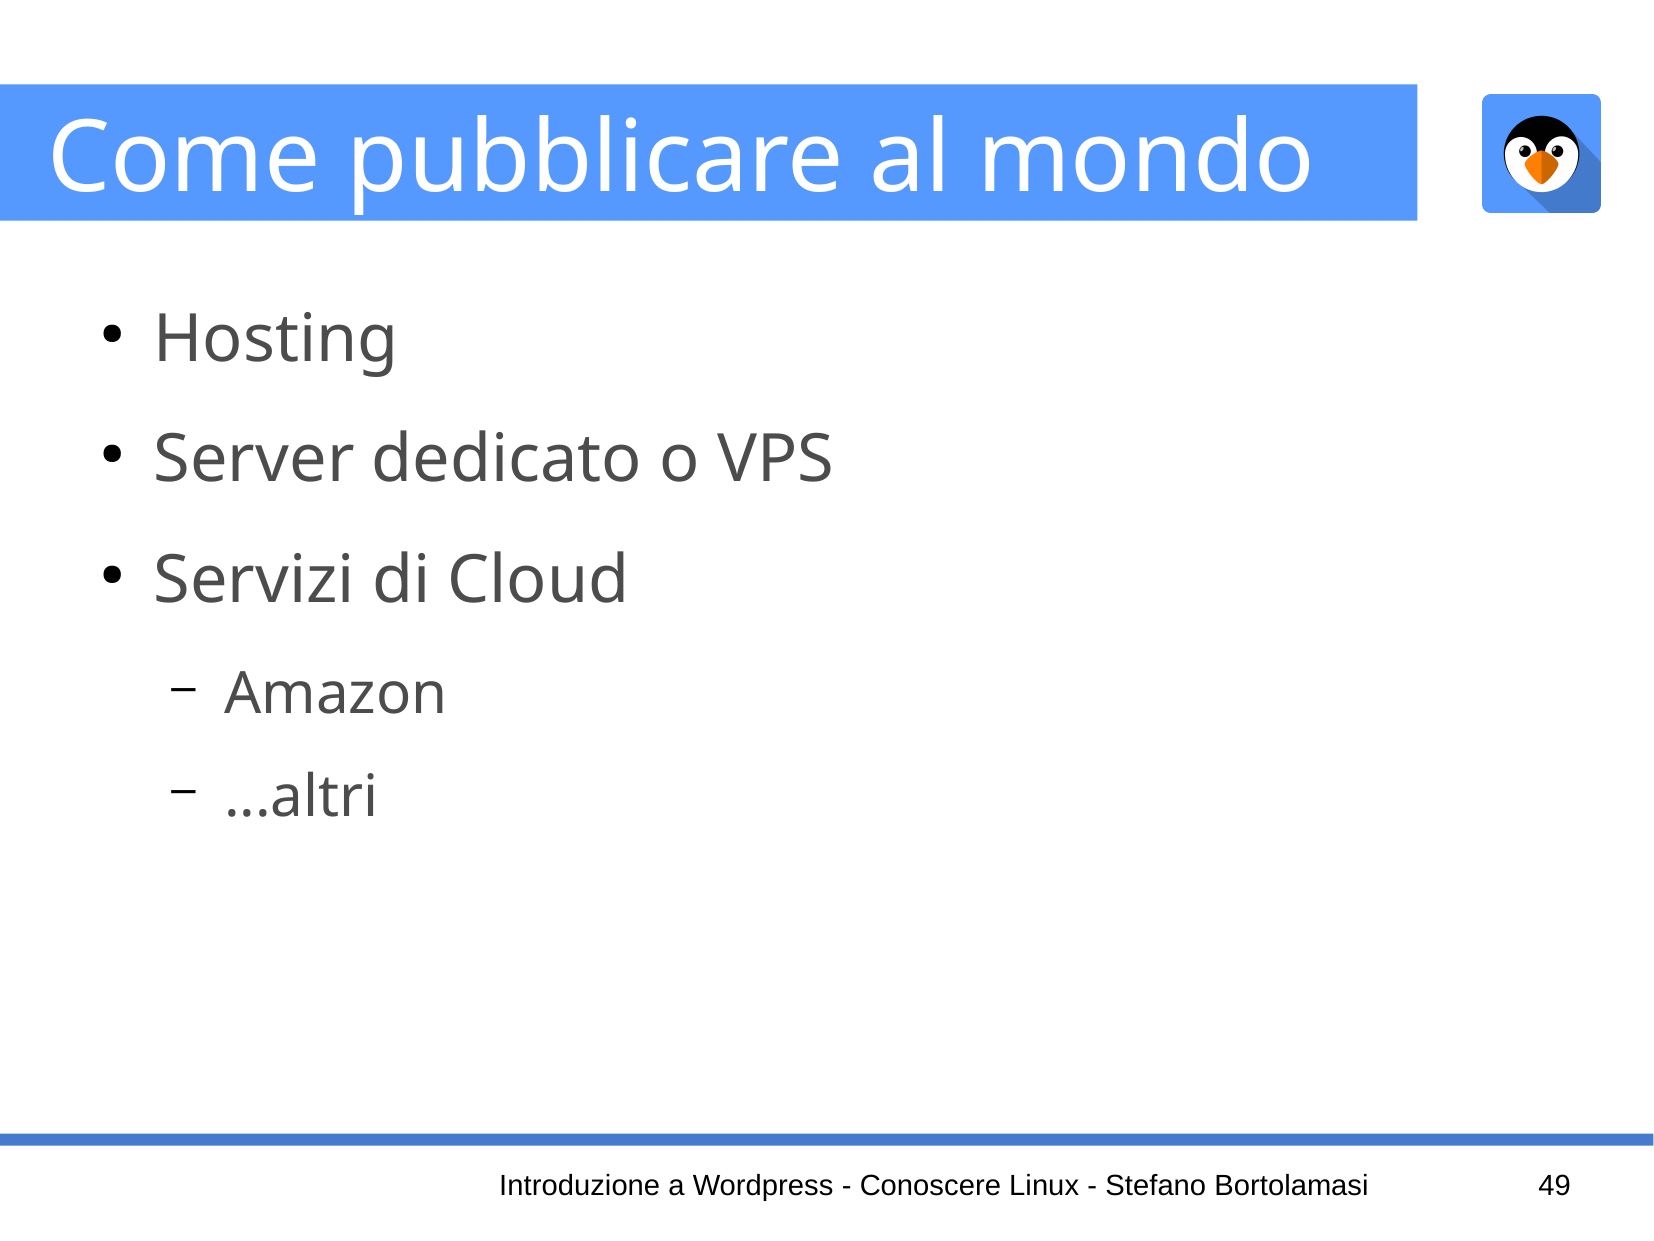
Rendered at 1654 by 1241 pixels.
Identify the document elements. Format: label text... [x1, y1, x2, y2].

picture [1482, 94, 1601, 213]
list Hosting Server dedicato o VPS Servizi di Cloud Amazon ...altri [82, 290, 1538, 1010]
title Come pubblicare al mondo [0, 91, 1418, 214]
